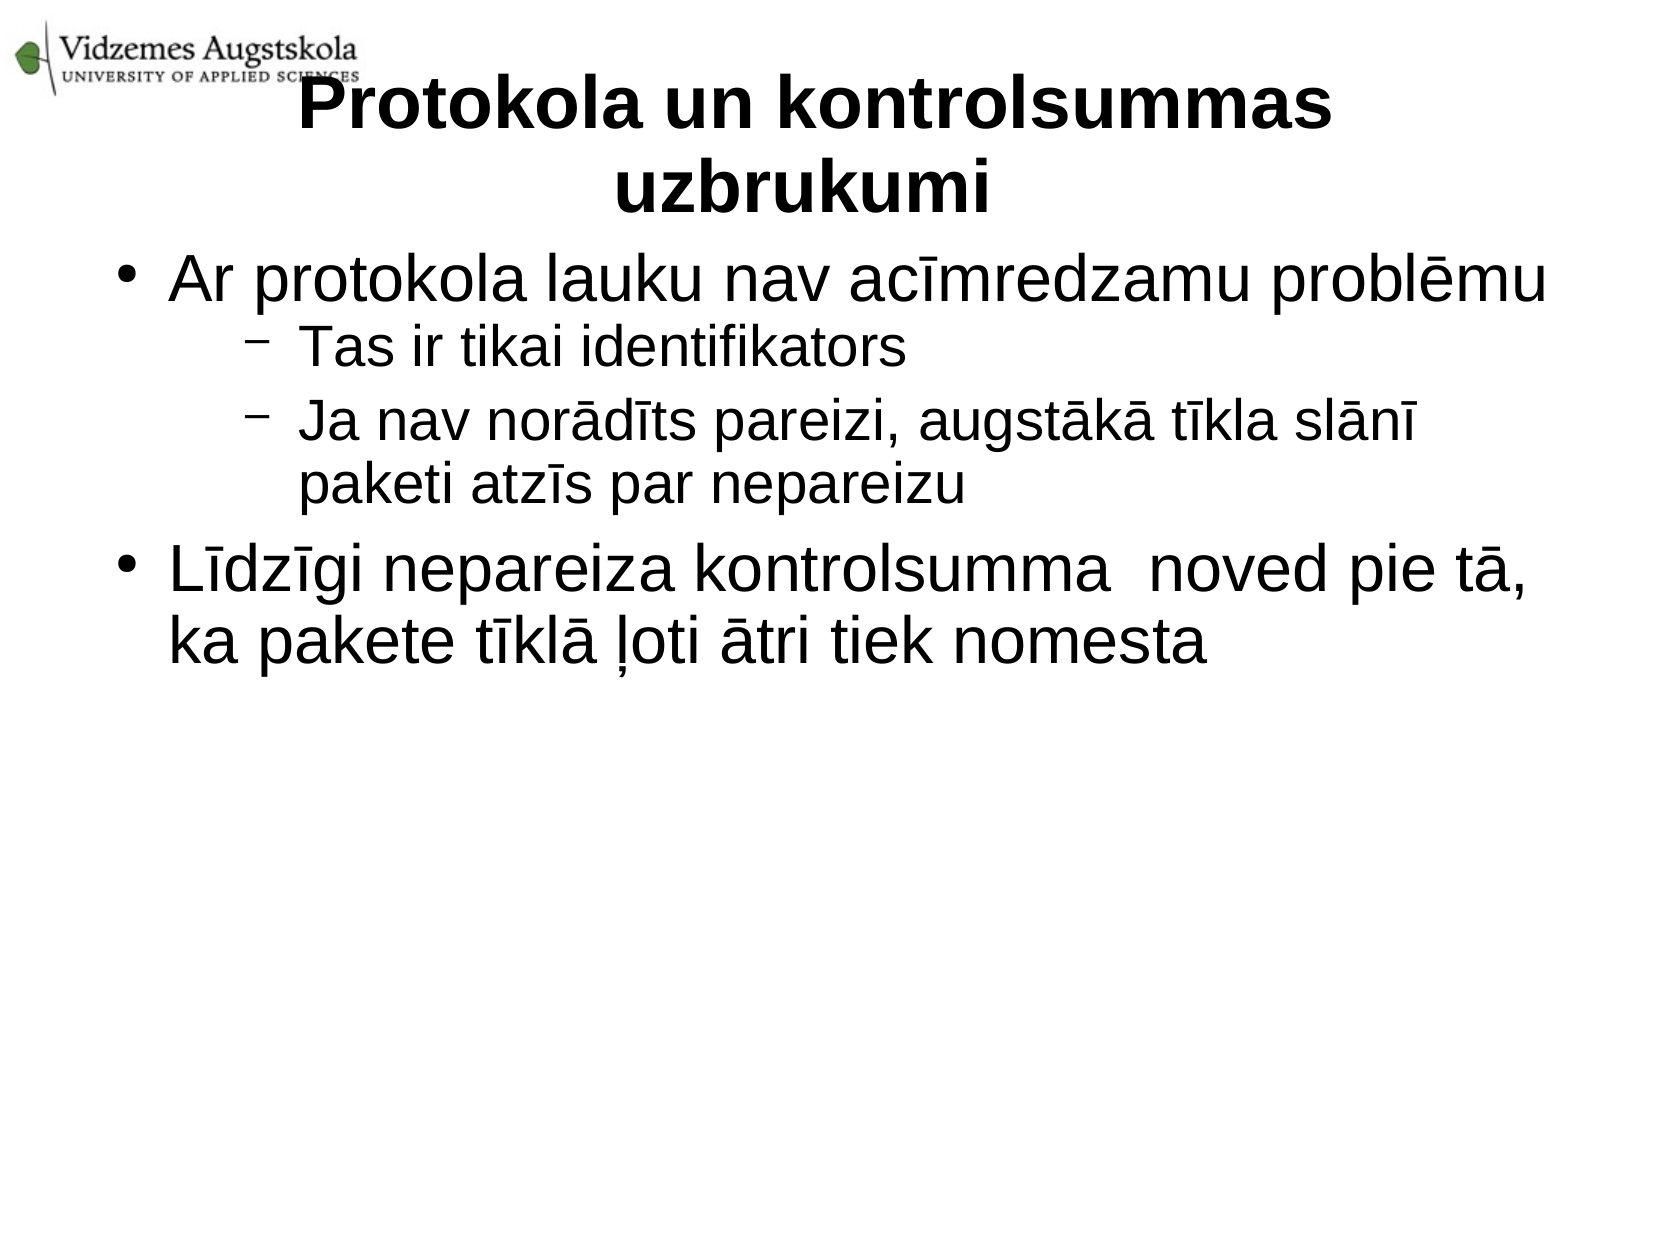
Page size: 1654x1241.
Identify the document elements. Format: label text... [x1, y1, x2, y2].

list Ar protokola lauku nav acīmredzamu problēmu Tas ir tikai identifikators Ja nav norādīts pareizi, augstākā tīkla slānī paketi atzīs par nepareizu Līdzīgi nepareiza kontrolsumma noved pie tā, ka pakete tīklā ļoti ātri tiek nomesta [82, 236, 1569, 1107]
picture [5, 2, 368, 113]
title Protokola un kontrolsummas uzbrukumi [94, 51, 1512, 236]
